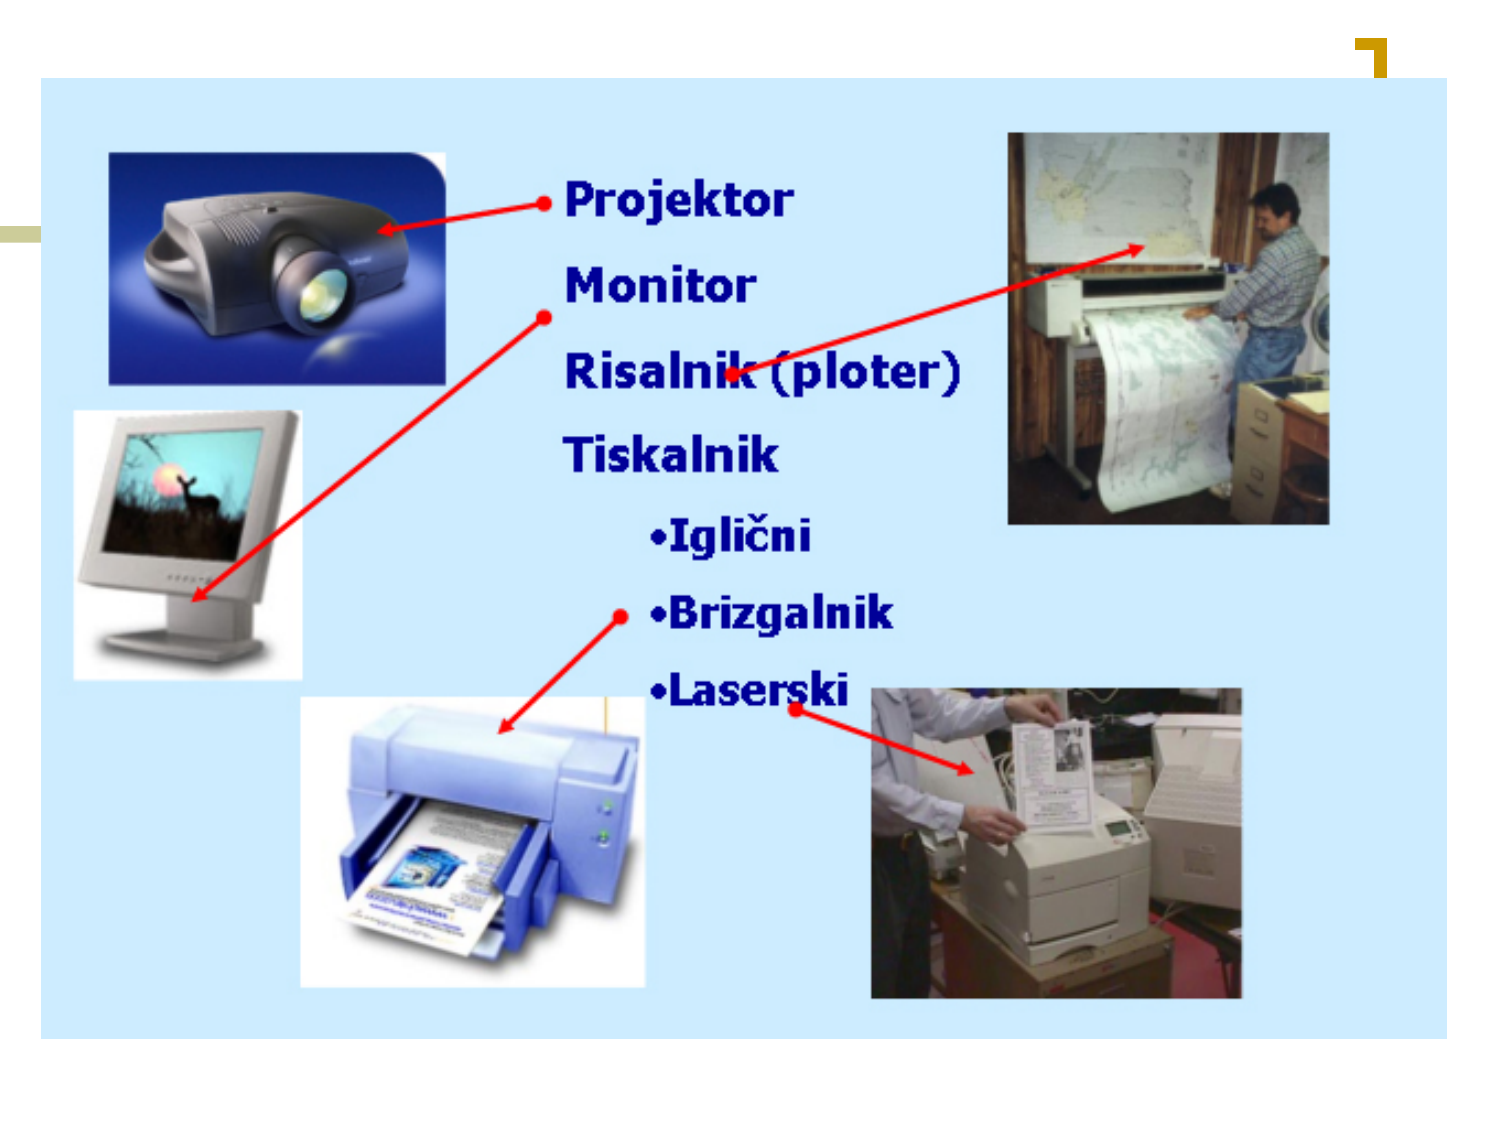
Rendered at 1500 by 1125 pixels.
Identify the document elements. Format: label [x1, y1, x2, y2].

picture [41, 78, 1447, 1039]
